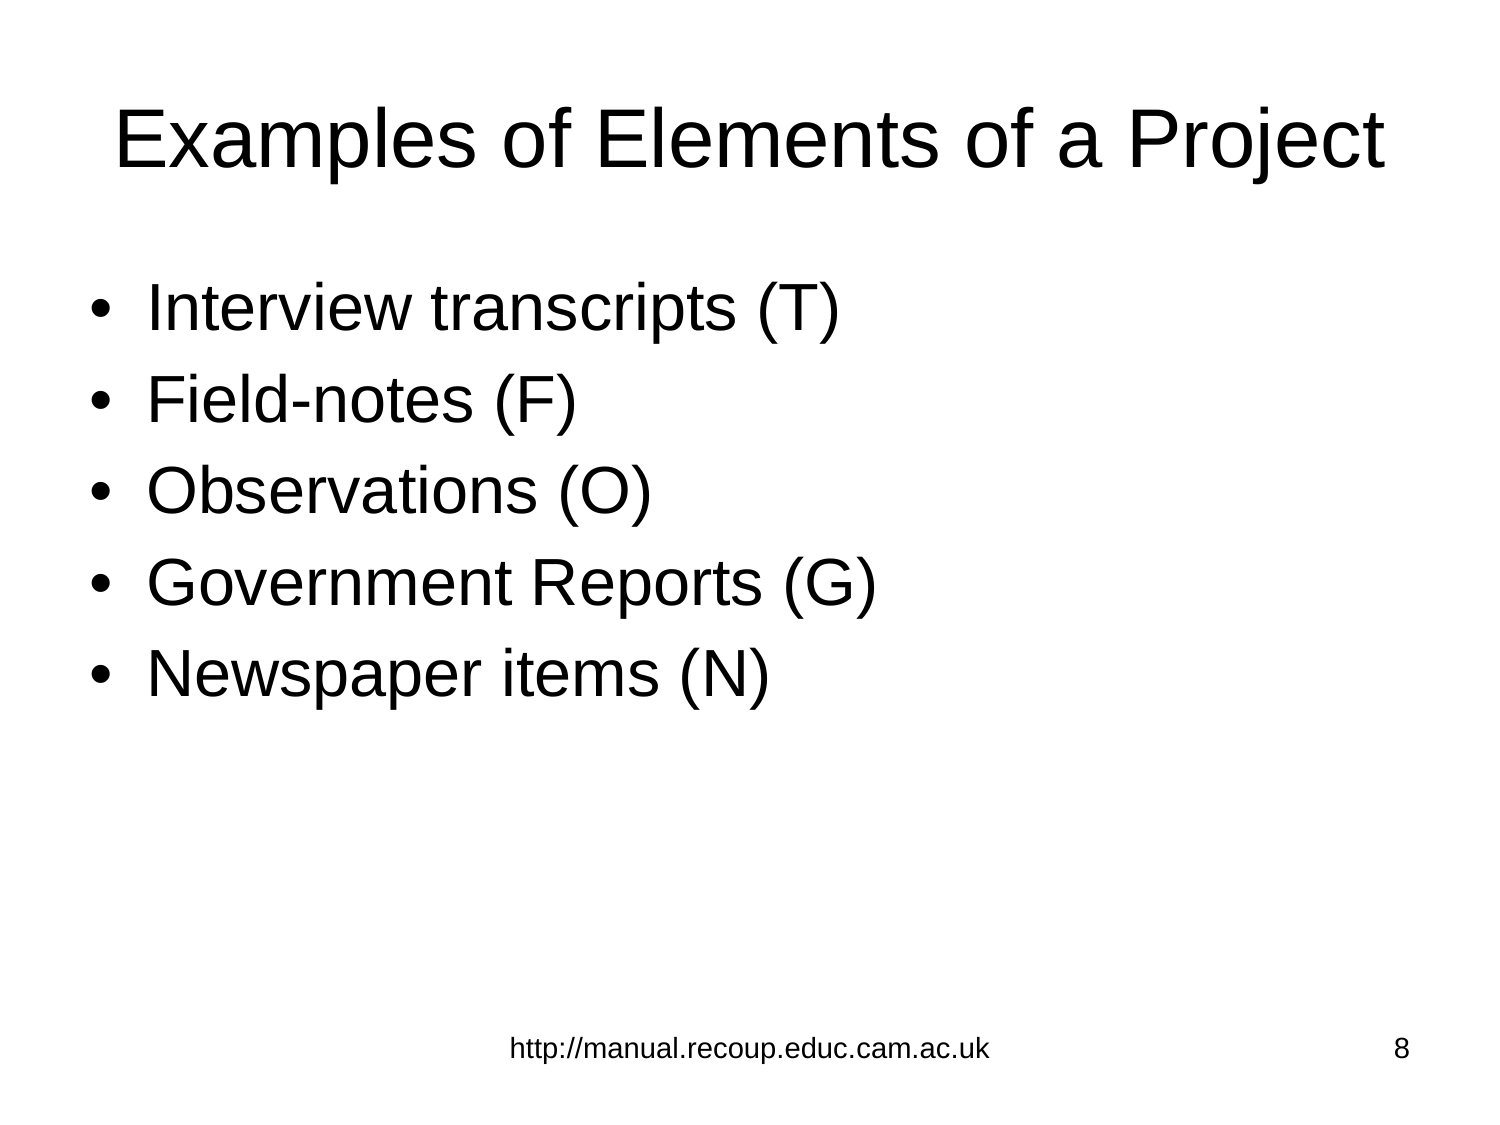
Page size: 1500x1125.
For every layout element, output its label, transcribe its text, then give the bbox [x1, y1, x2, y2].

list Interview transcripts (T) Field-notes (F) Observations (O) Government Reports (G) Newspaper items (N) [75, 262, 1426, 1006]
title Examples of Elements of a Project [75, 45, 1426, 233]
